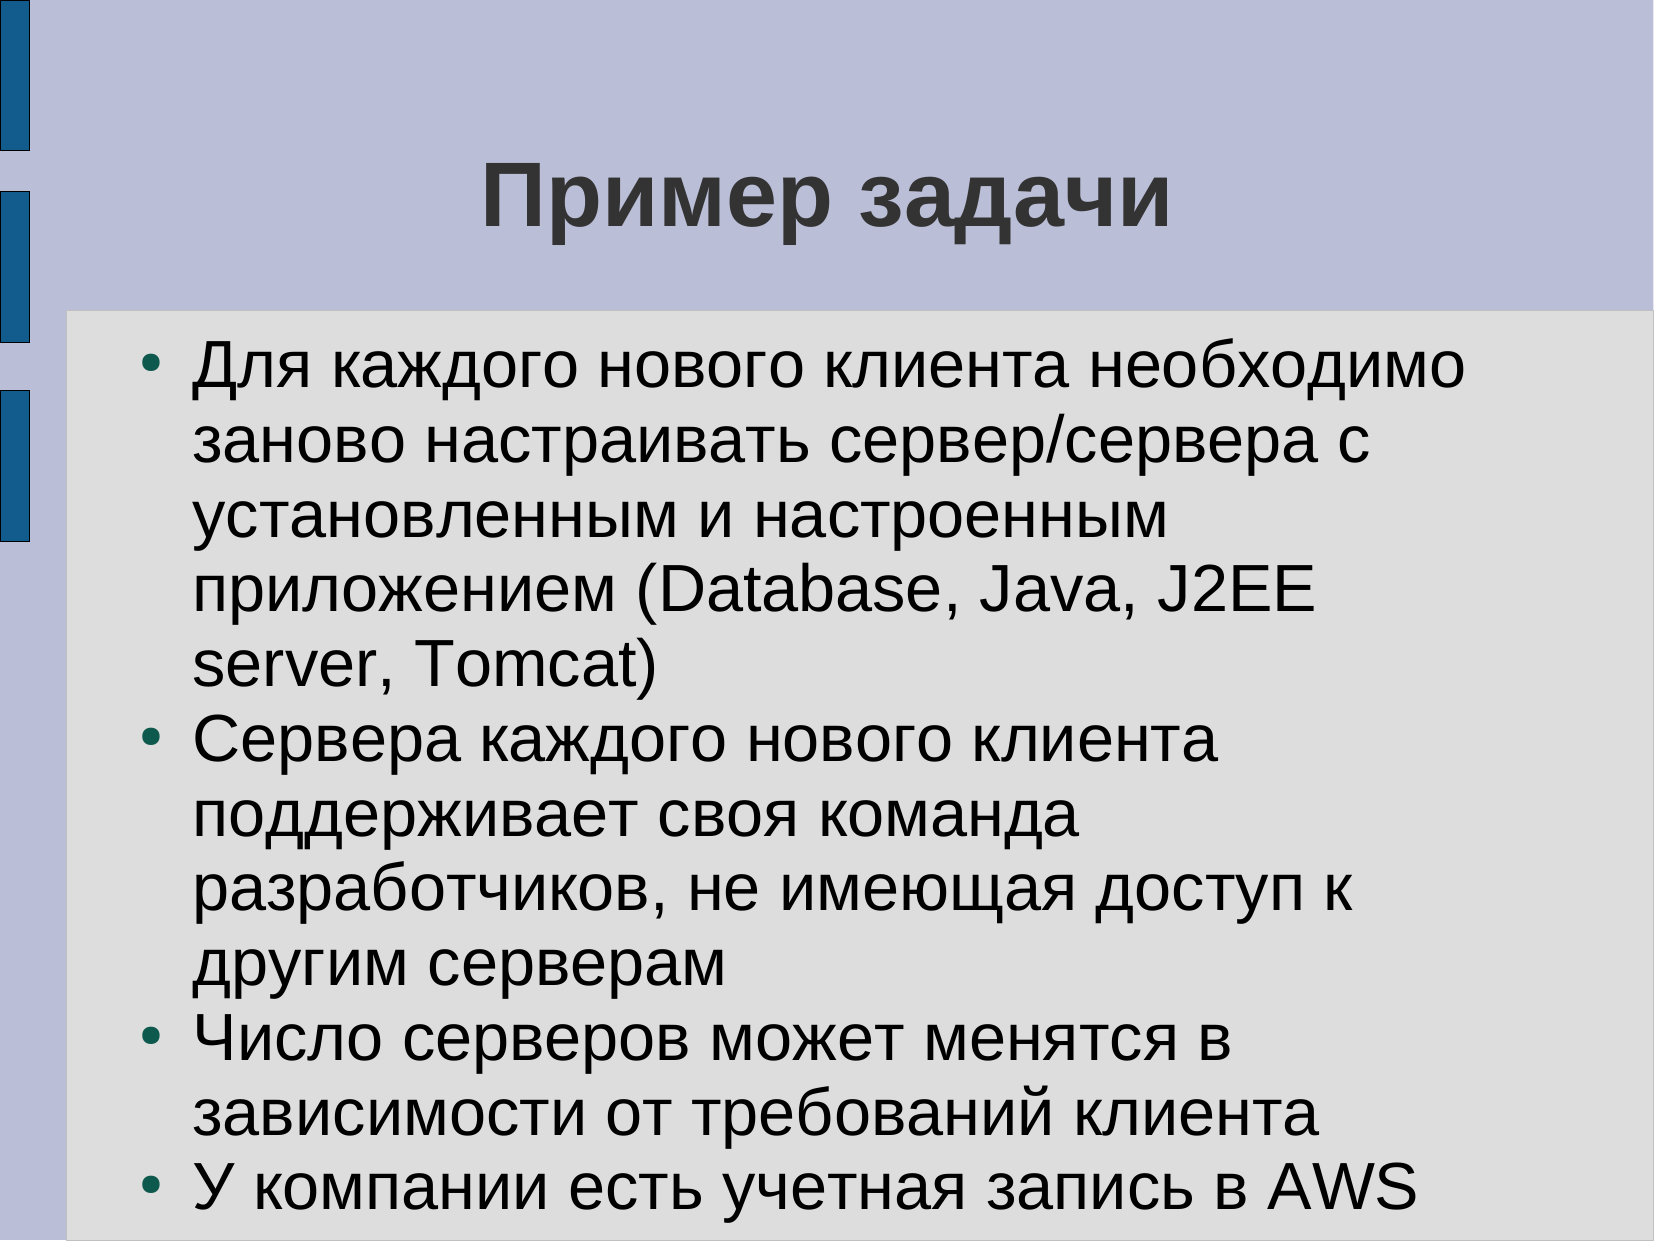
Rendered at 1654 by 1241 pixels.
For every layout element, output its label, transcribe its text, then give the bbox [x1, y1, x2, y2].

list Для каждого нового клиента необходимо заново настраивать сервер/сервера с установленным и настроенным приложением (Database, Java, J2EE server, Tomcat) Сервера каждого нового клиента поддерживает своя команда разработчиков, не имеющая доступ к другим серверам Число серверов может менятся в зависимости от требований клиента У компании есть учетная запись в AWS [121, 327, 1534, 1225]
title Пример задачи [121, 91, 1534, 299]
